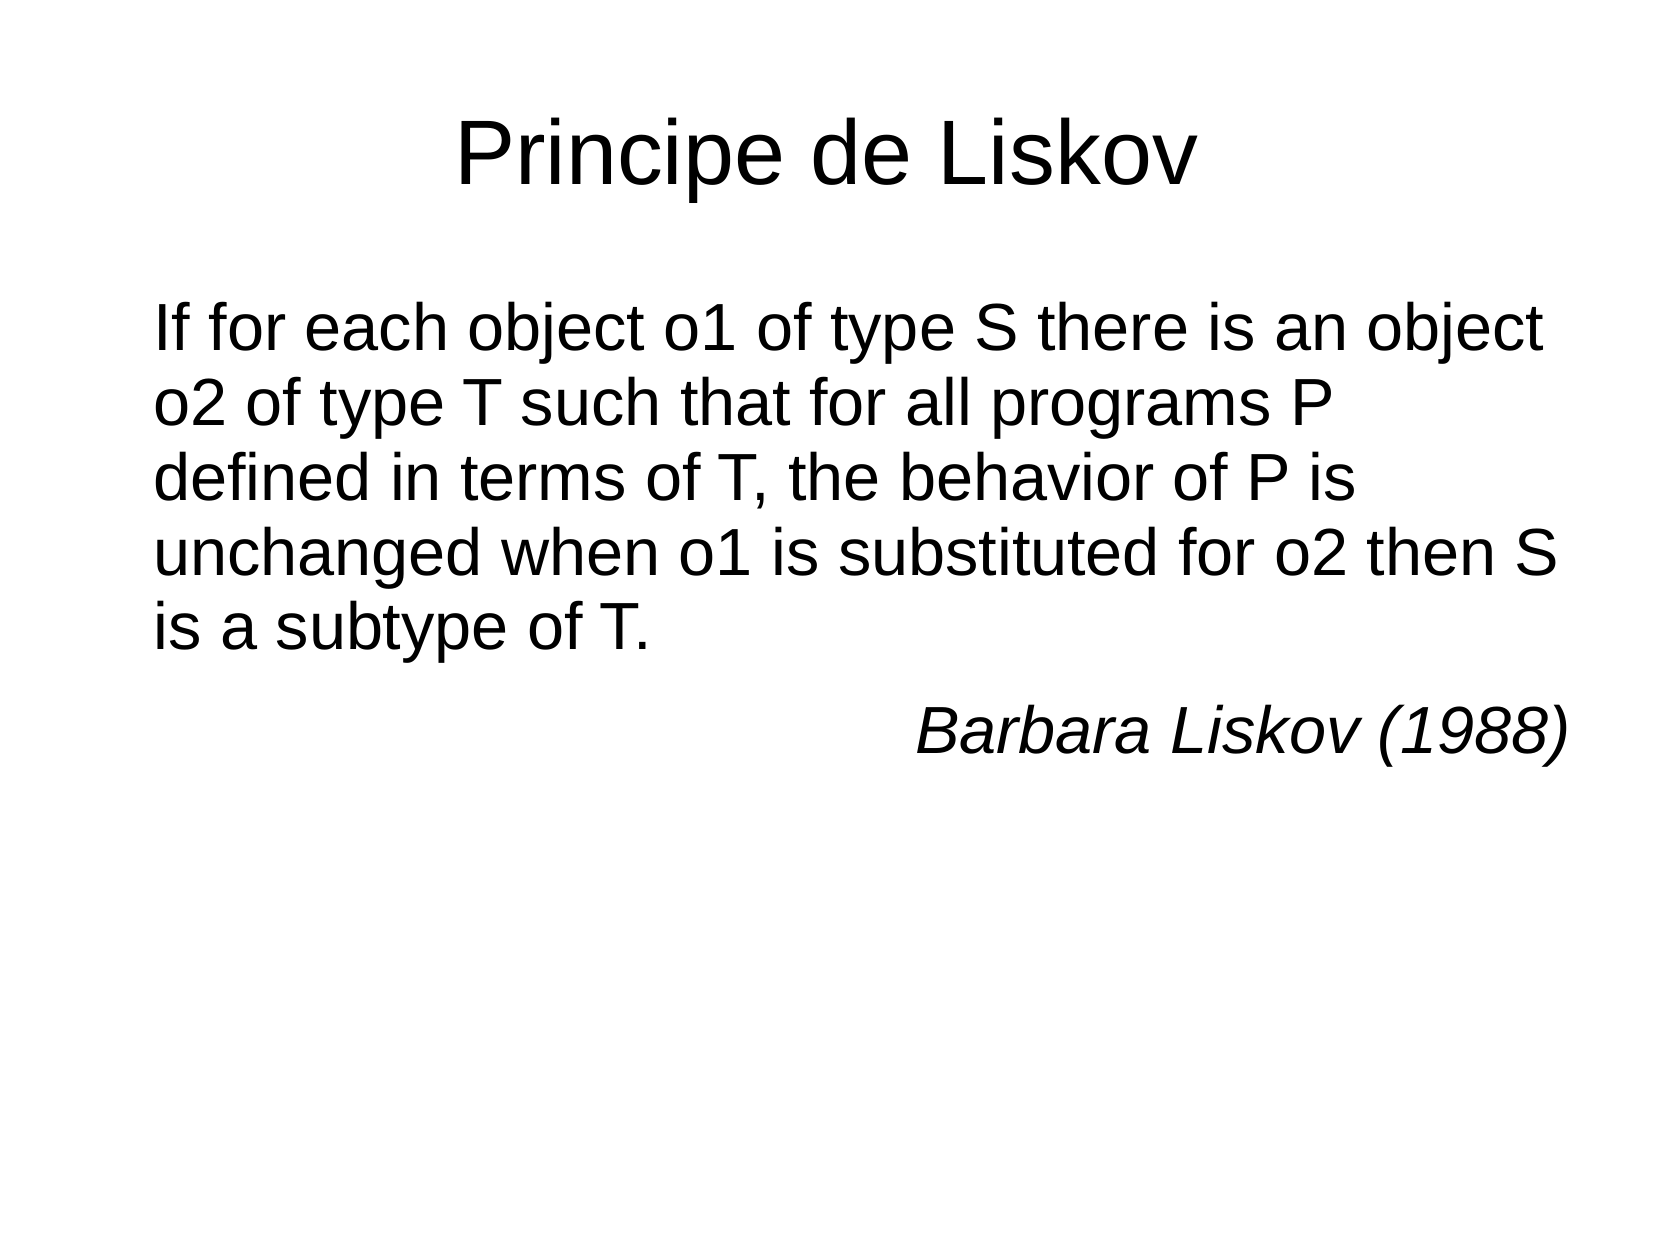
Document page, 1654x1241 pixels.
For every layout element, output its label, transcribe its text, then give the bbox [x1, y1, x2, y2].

title Principe de Liskov [82, 49, 1571, 257]
list If for each object o1 of type S there is an object o2 of type T such that for all programs P defined in terms of T, the behavior of P is unchanged when o1 is substituted for o2 then S is a subtype of T. Barbara Liskov (1988) [82, 290, 1571, 841]
